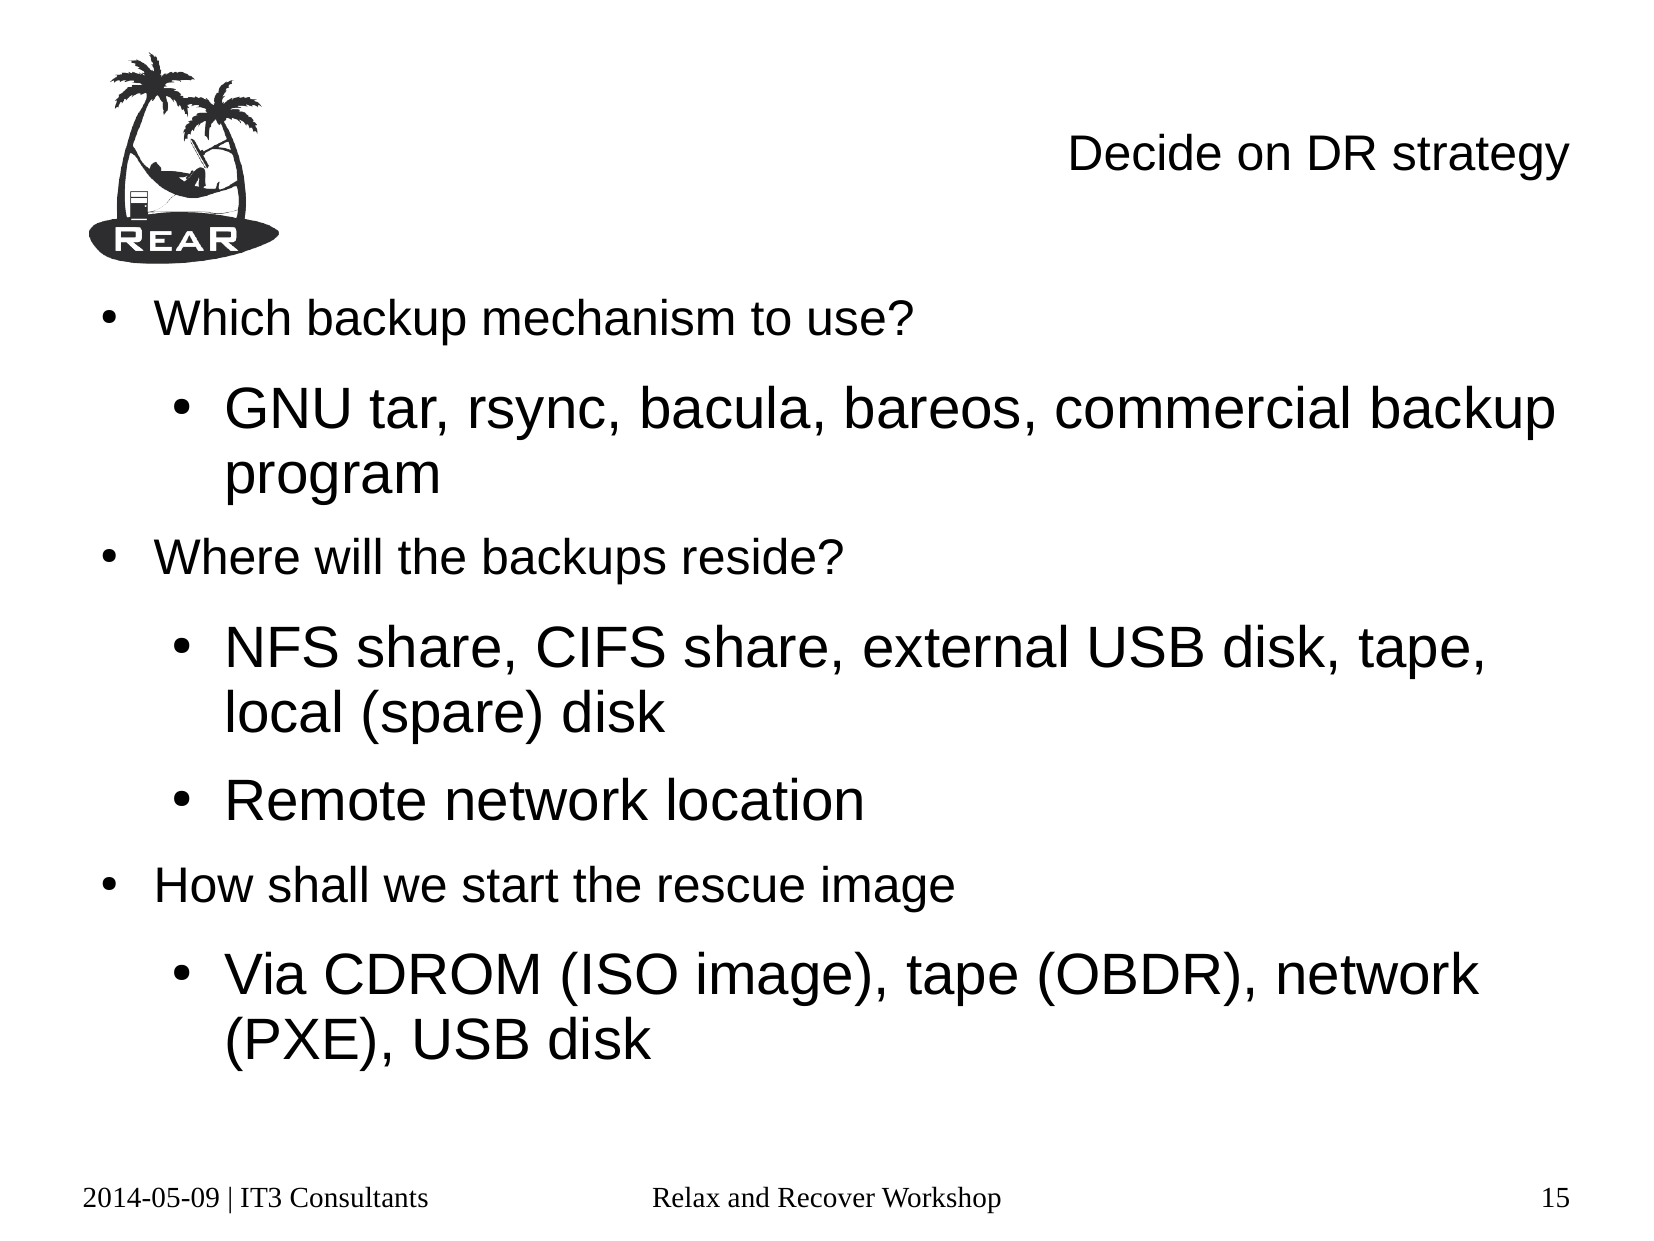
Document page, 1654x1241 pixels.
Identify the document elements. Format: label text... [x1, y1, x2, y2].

list Which backup mechanism to use? GNU tar, rsync, bacula, bareos, commercial backup program Where will the backups reside? NFS share, CIFS share, external USB disk, tape, local (spare) disk Remote network location How shall we start the rescue image Via CDROM (ISO image), tape (OBDR), network (PXE), USB disk [82, 290, 1571, 1152]
title Decide on DR strategy [295, 49, 1571, 257]
picture [88, 52, 279, 266]
